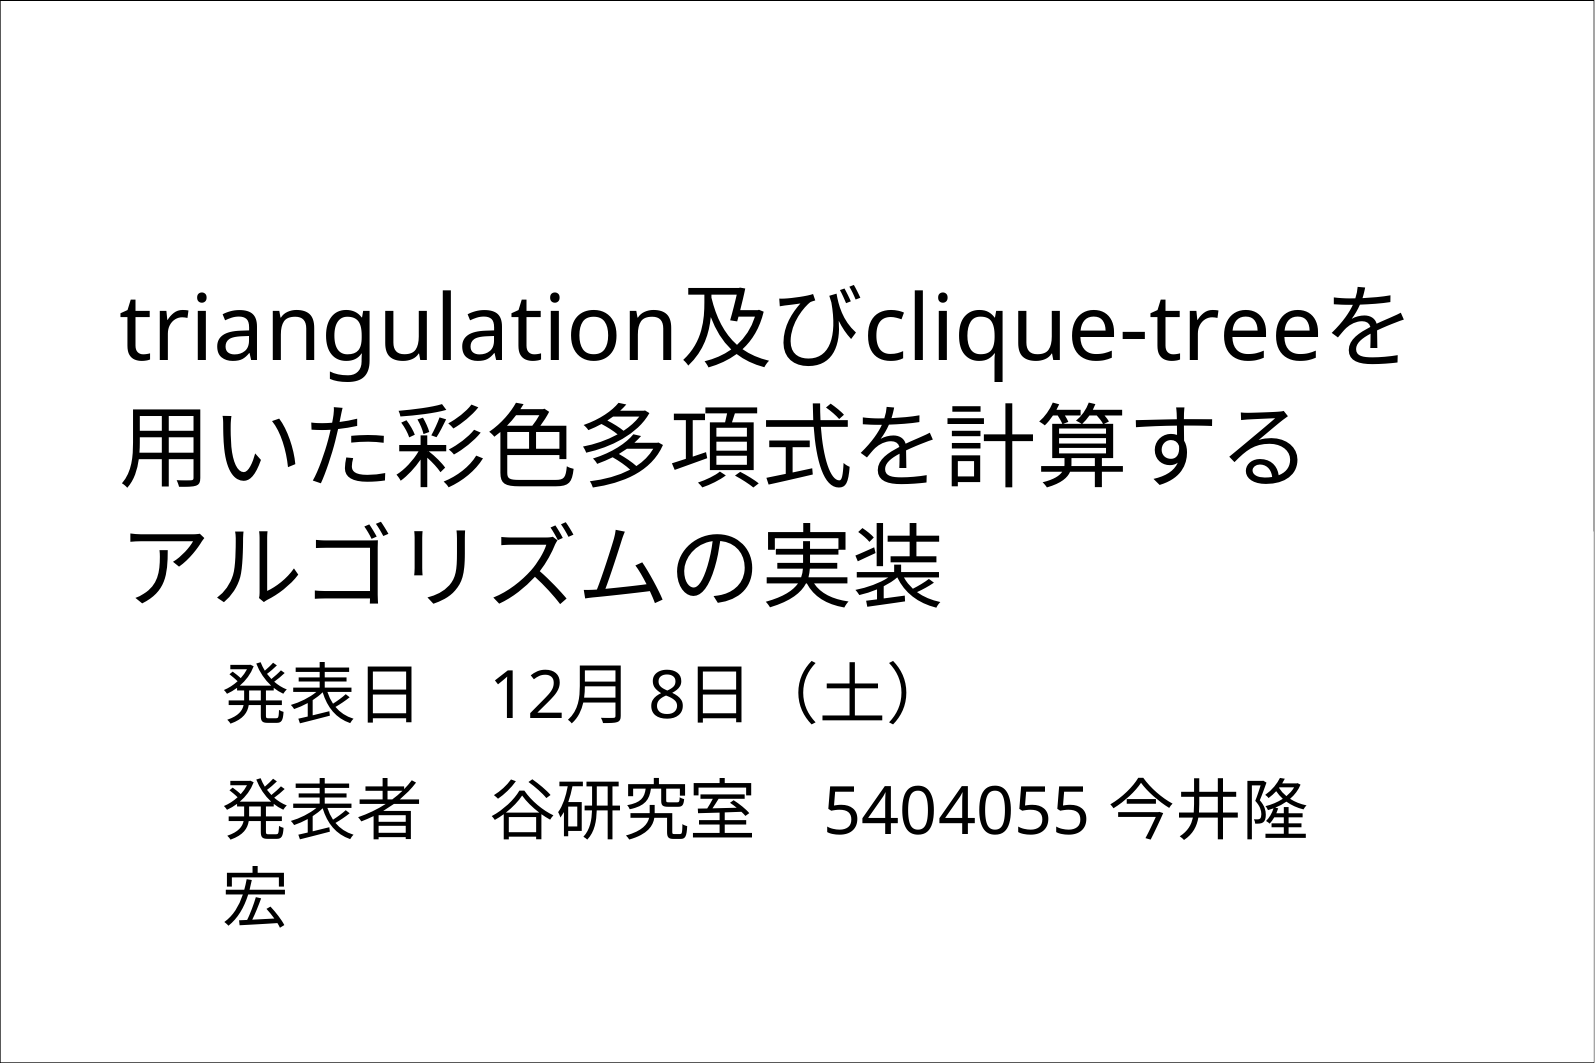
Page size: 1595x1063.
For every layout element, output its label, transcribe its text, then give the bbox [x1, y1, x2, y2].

text_box triangulation及びclique-treeを用いた彩色多項式を計算する アルゴリズムの実装 [791, 295, 833, 359]
text_box 発表日 12月 8日（土） 発表者 谷研究室 5404055 今井隆宏 [222, 648, 1372, 921]
text_box triangulation及びclique-treeを用いた彩色多項式を計算する アルゴリズムの実装 [702, 541, 745, 593]
text_box triangulation及びclique-treeを用いた彩色多項式を計算する アルゴリズムの実装 [711, 295, 755, 344]
text_box triangulation及びclique-treeを用いた彩色多項式を計算する アルゴリズムの実装 [684, 541, 713, 588]
text_box triangulation及びclique-treeを用いた彩色多項式を計算する アルゴリズムの実装 [119, 295, 1476, 593]
